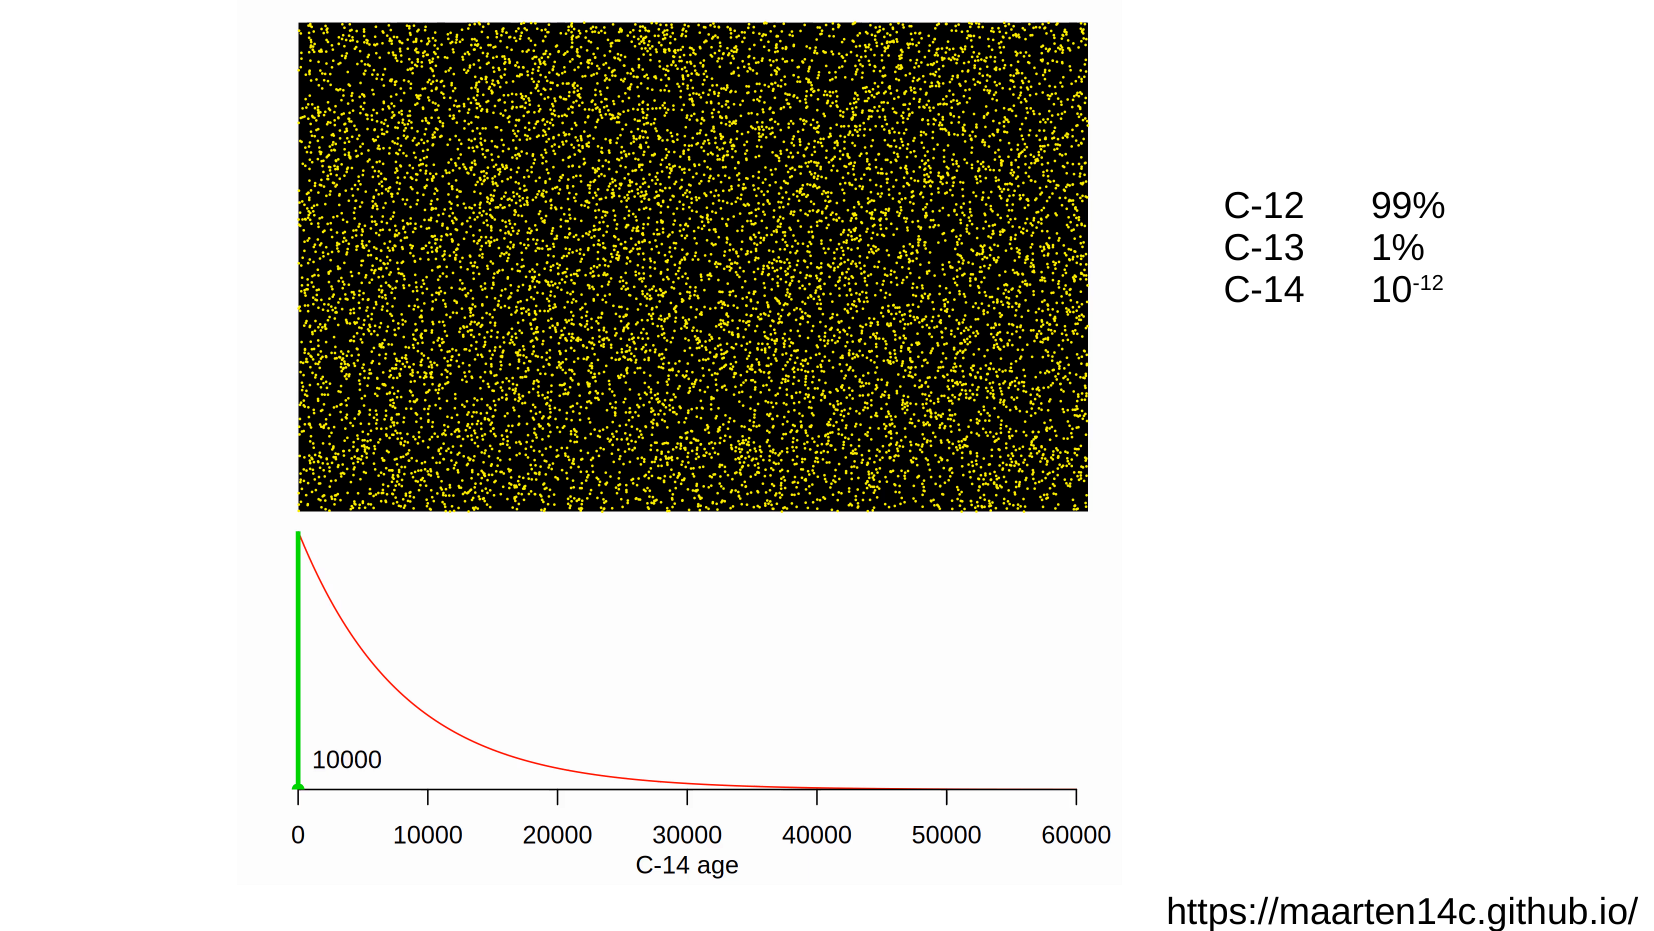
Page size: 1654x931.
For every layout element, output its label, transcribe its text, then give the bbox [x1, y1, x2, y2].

text_box [236, 0, 1123, 886]
text_box https://maarten14c.github.io/ [1151, 880, 1654, 931]
text_box C-12 99% C-13 1% C-14 10-12 [1208, 177, 1461, 318]
